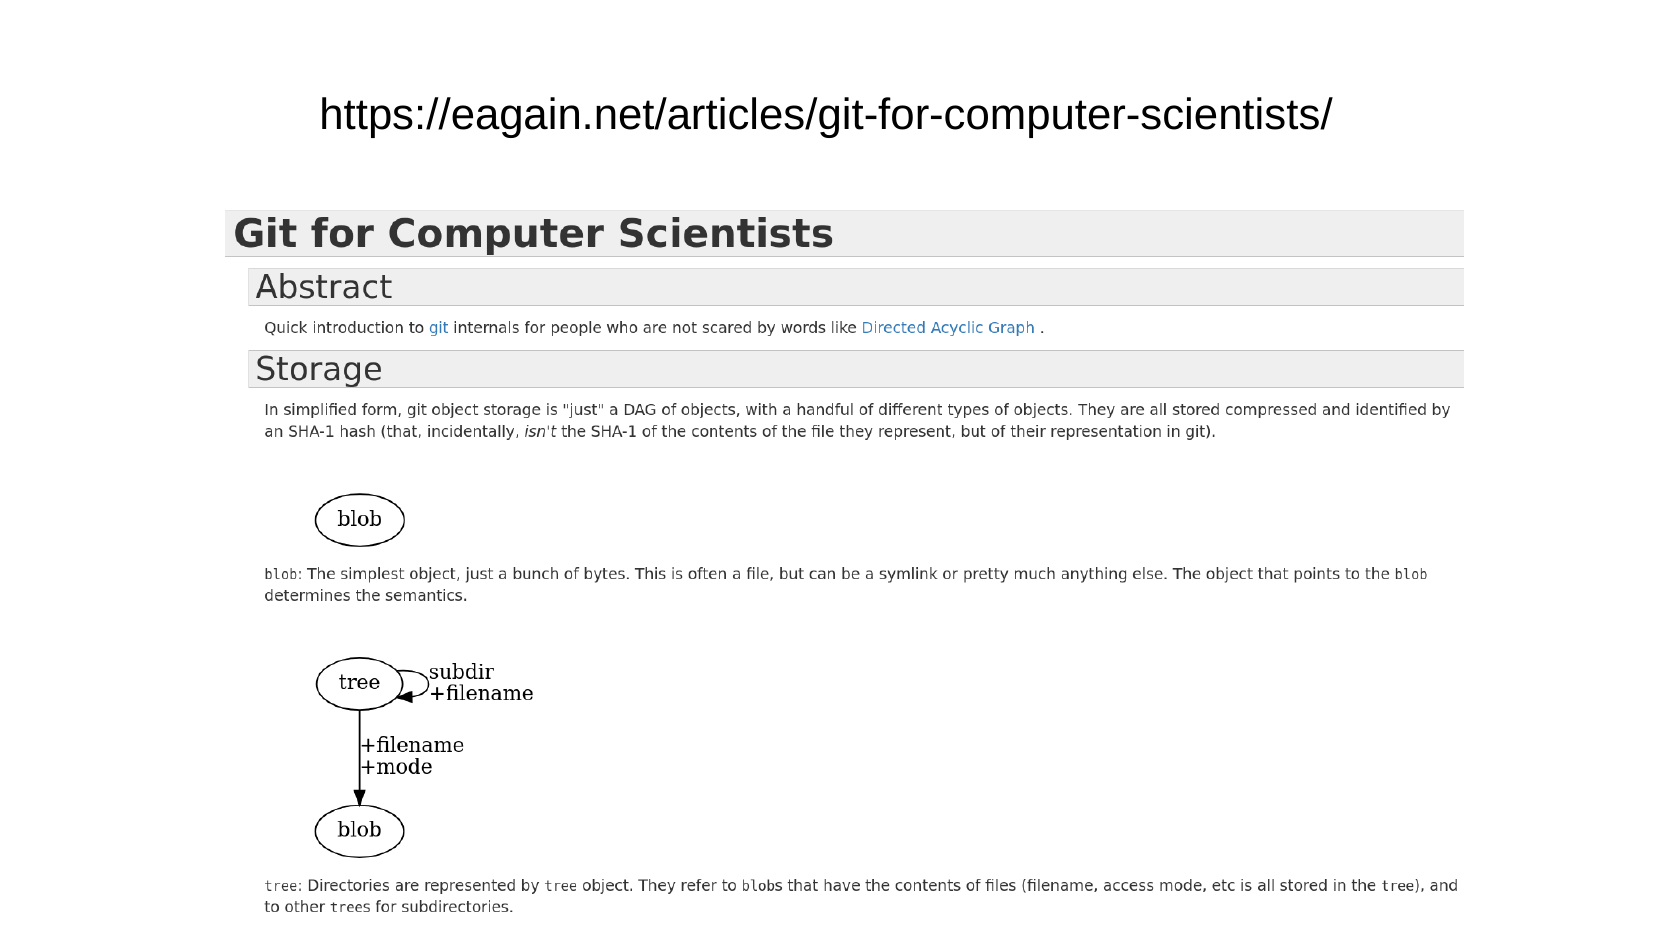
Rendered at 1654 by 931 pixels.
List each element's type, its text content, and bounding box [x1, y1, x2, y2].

picture [225, 210, 1464, 923]
title https://eagain.net/articles/git-for-computer-scientists/ [82, 37, 1571, 193]
